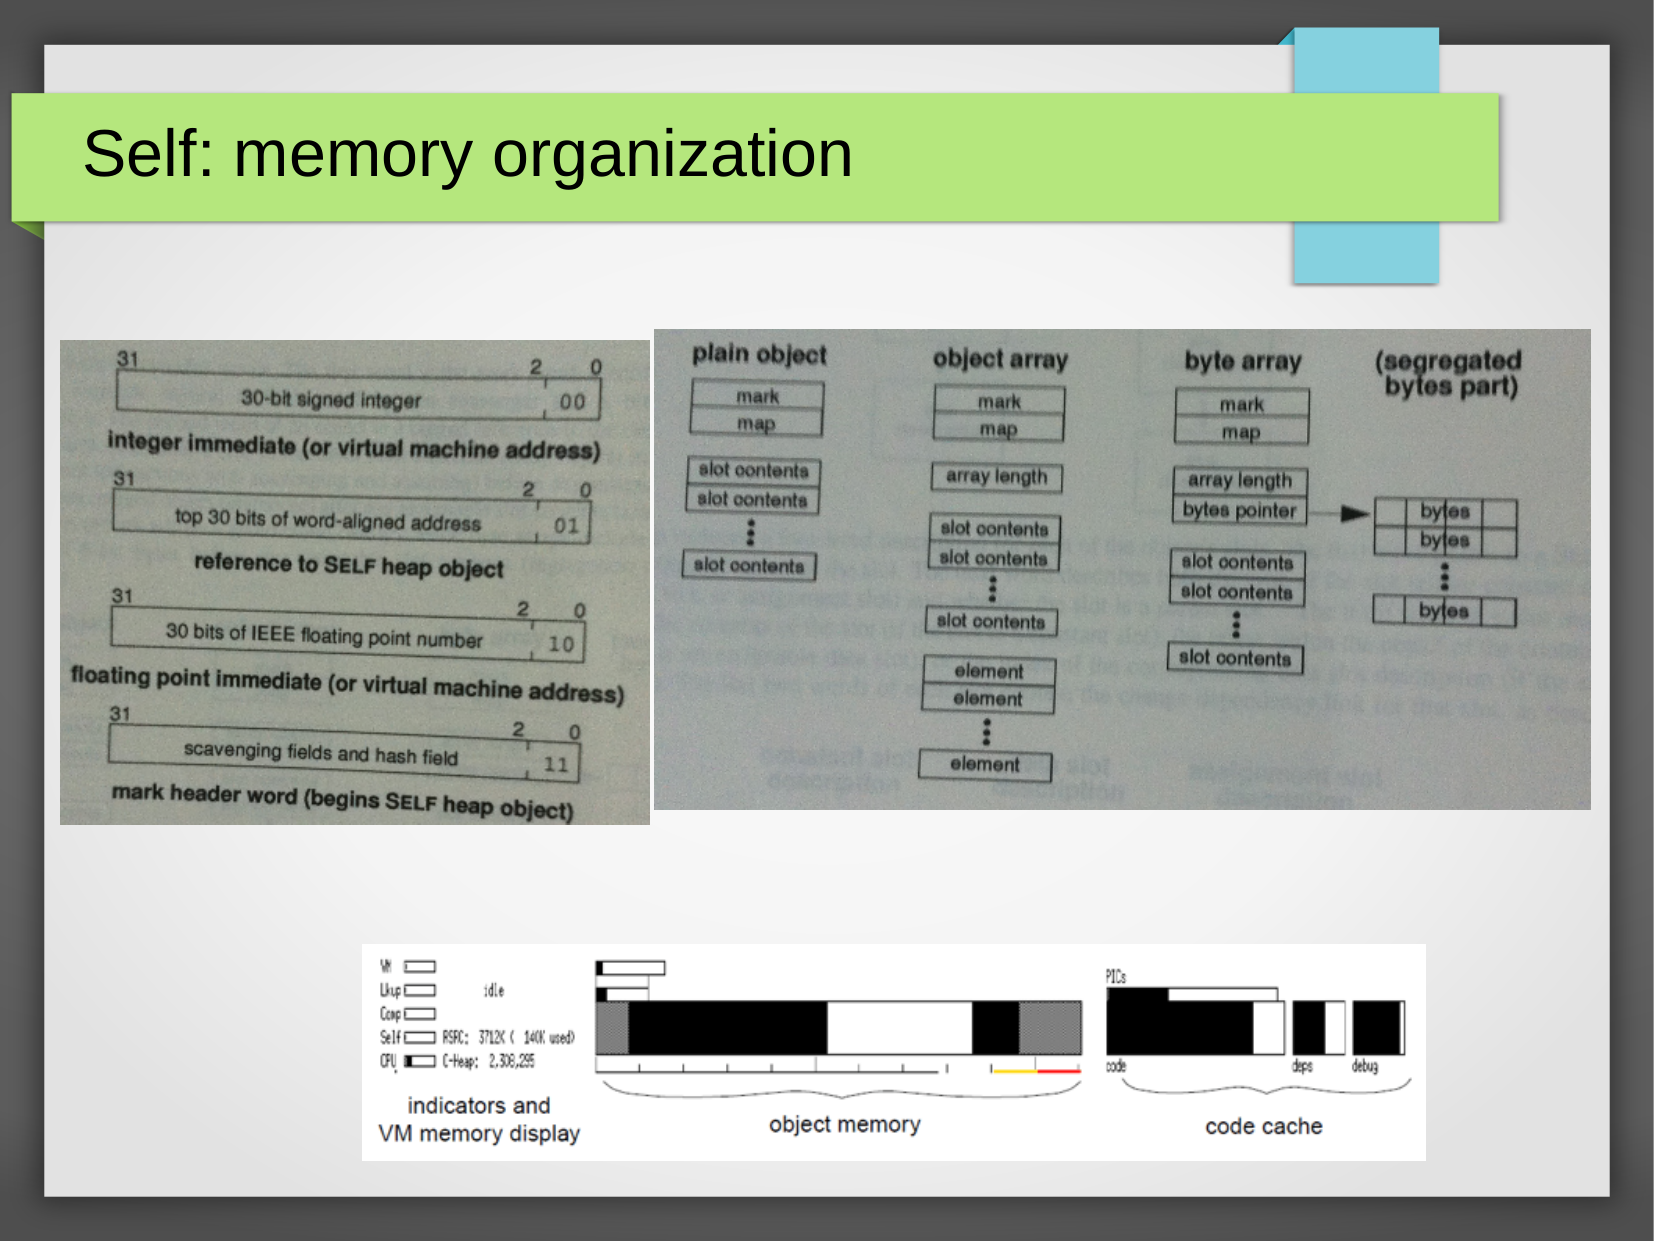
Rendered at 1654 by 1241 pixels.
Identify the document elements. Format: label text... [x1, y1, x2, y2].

title Self: memory organization [82, 94, 1264, 213]
picture [0, 0, 1654, 1241]
